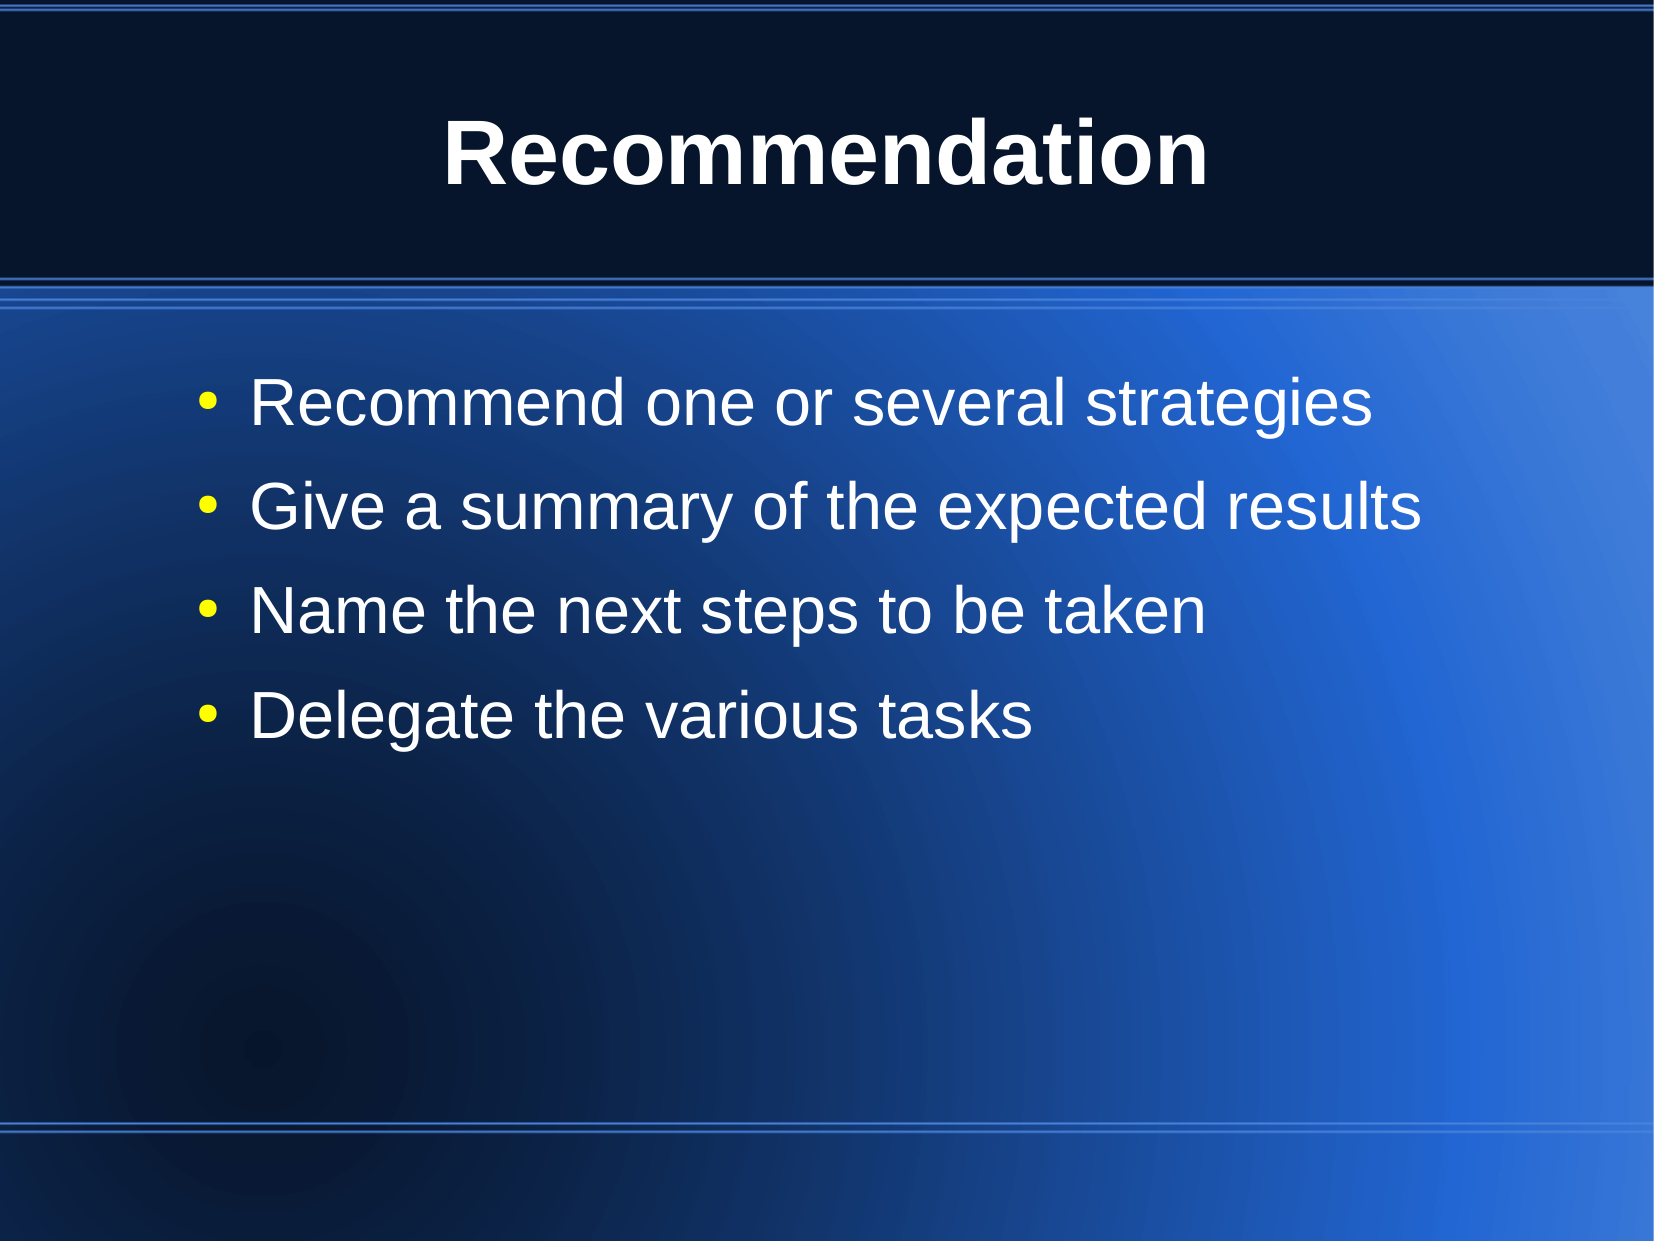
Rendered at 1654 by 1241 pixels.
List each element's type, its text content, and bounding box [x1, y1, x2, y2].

picture [0, 0, 1654, 1241]
title Recommendation [82, 49, 1571, 257]
list Recommend one or several strategies Give a summary of the expected results Name the next steps to be taken Delegate the various tasks [178, 364, 1570, 1147]
